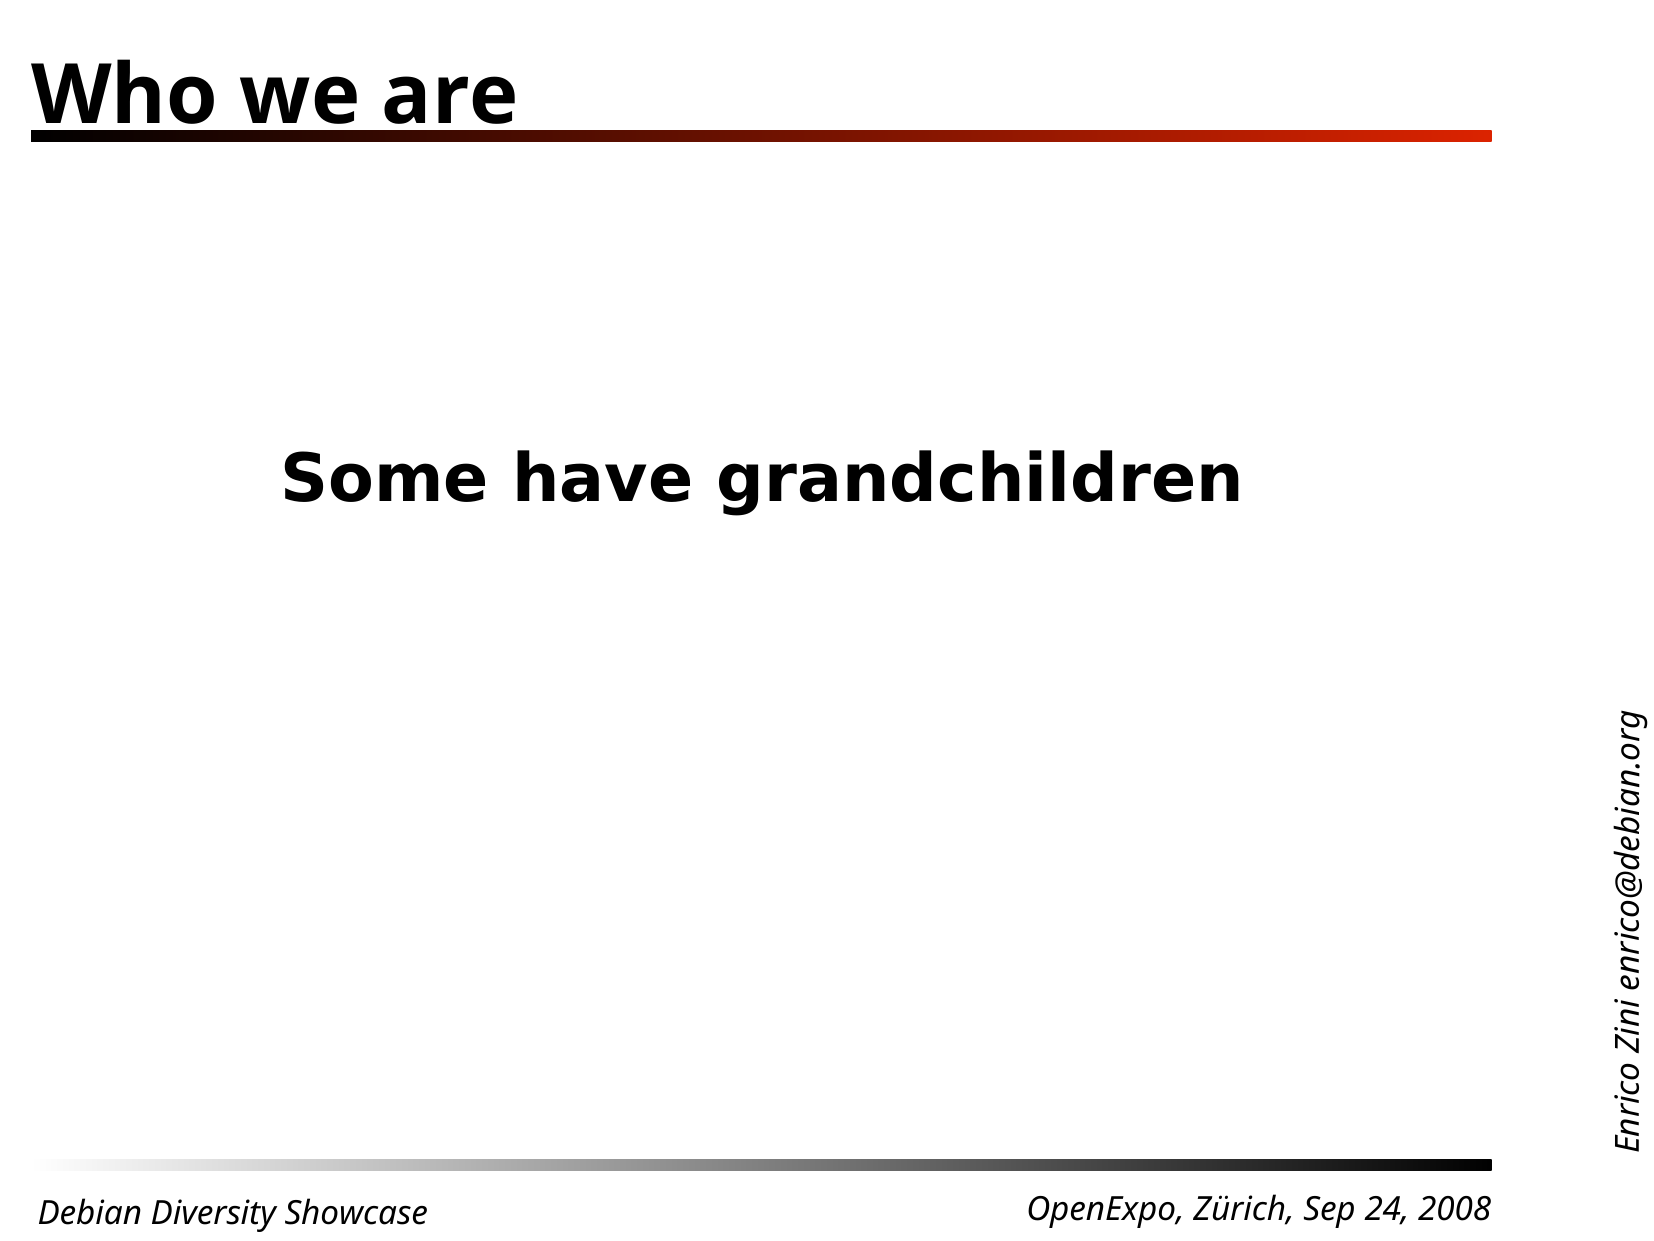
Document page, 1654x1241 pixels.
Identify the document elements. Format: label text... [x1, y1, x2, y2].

text_box Some have grandchildren [30, 439, 1495, 517]
text_box Who we are [31, 34, 1438, 168]
